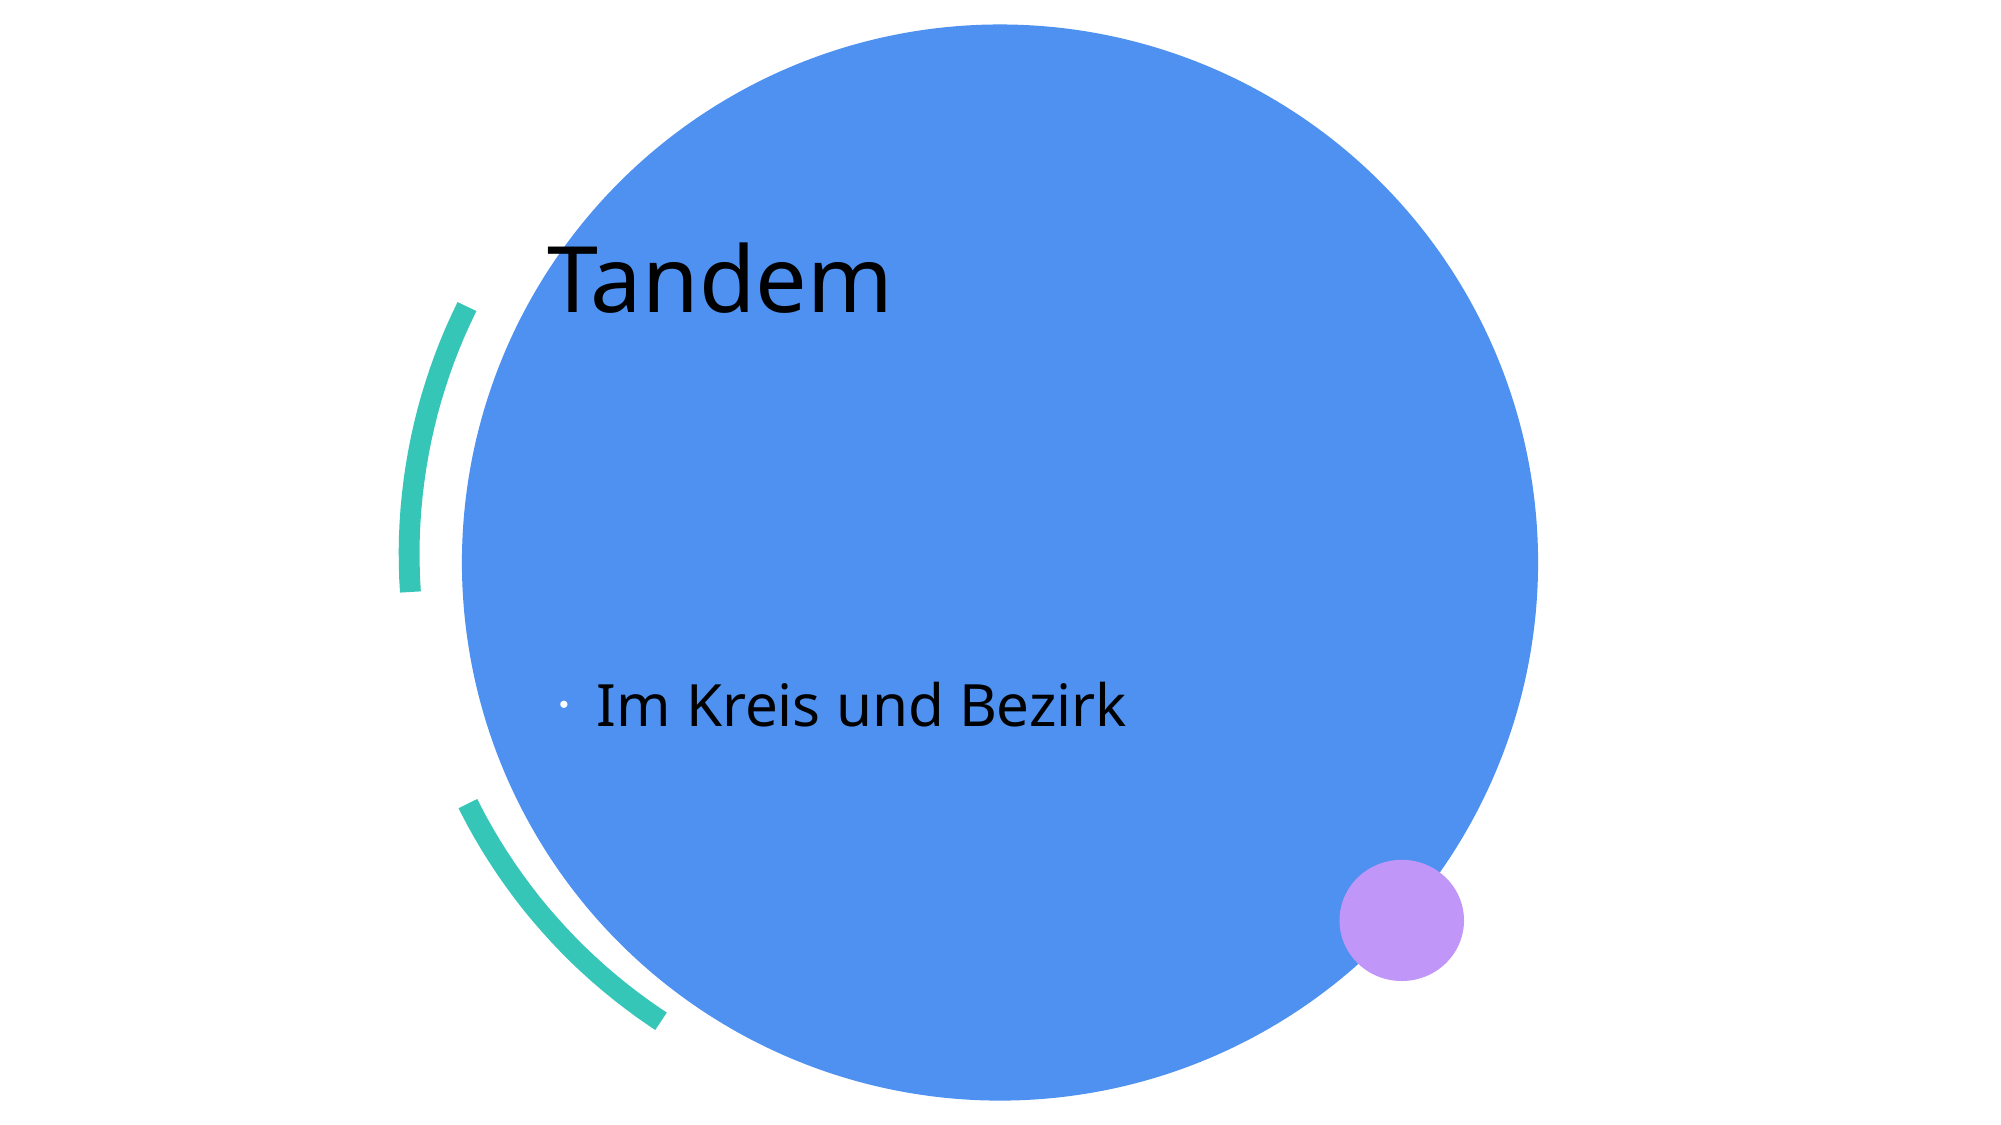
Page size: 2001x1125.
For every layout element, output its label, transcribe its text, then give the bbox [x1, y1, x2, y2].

title Tandem [532, 226, 1468, 639]
list Im Kreis und Bezirk [544, 668, 1457, 921]
